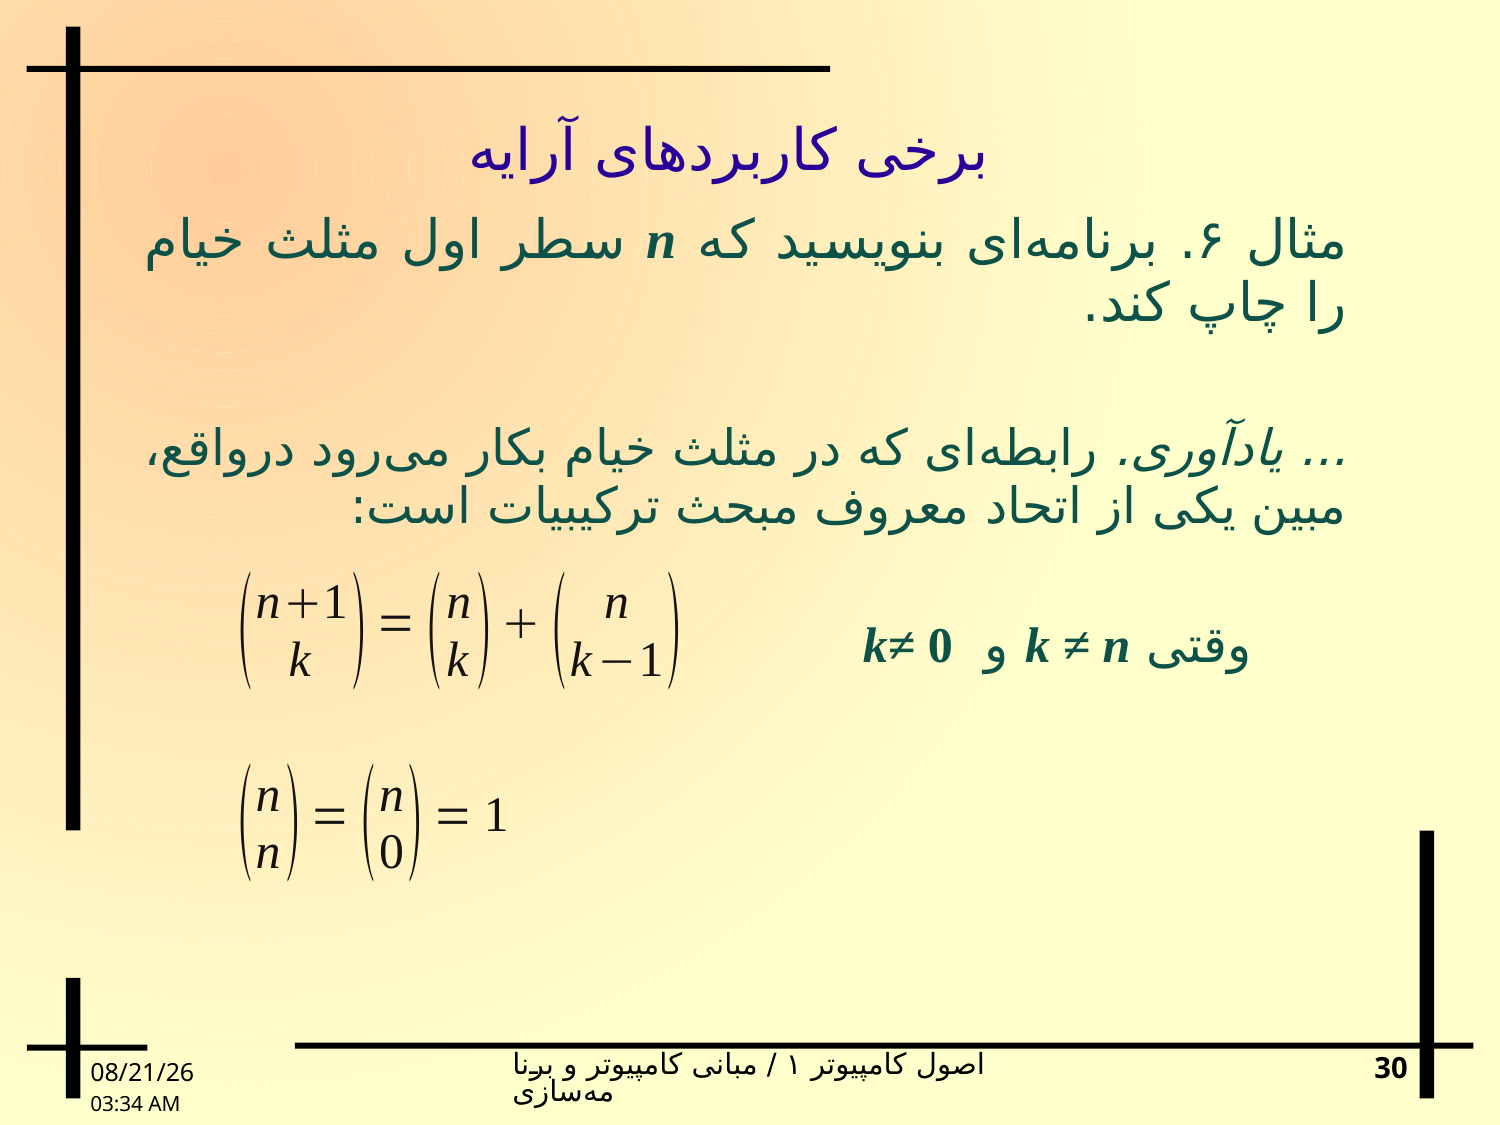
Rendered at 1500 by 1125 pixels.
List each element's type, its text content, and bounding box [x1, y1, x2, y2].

chart [230, 760, 516, 885]
list مثال ۶. برنامه‌ای بنویسید که n سطر اول مثلث خیام را چاپ کند. ... یادآوری. رابطه‌ای که در مثلث خیام بکار می‌رود در‌واقع، مبین یکی از اتحاد معروف مبحث ترکیبیات است: وقتی k ≠ n و k≠ 0 [141, 207, 1401, 694]
title برخی کاربردهای آرایه [113, 91, 1344, 211]
chart [230, 568, 689, 692]
